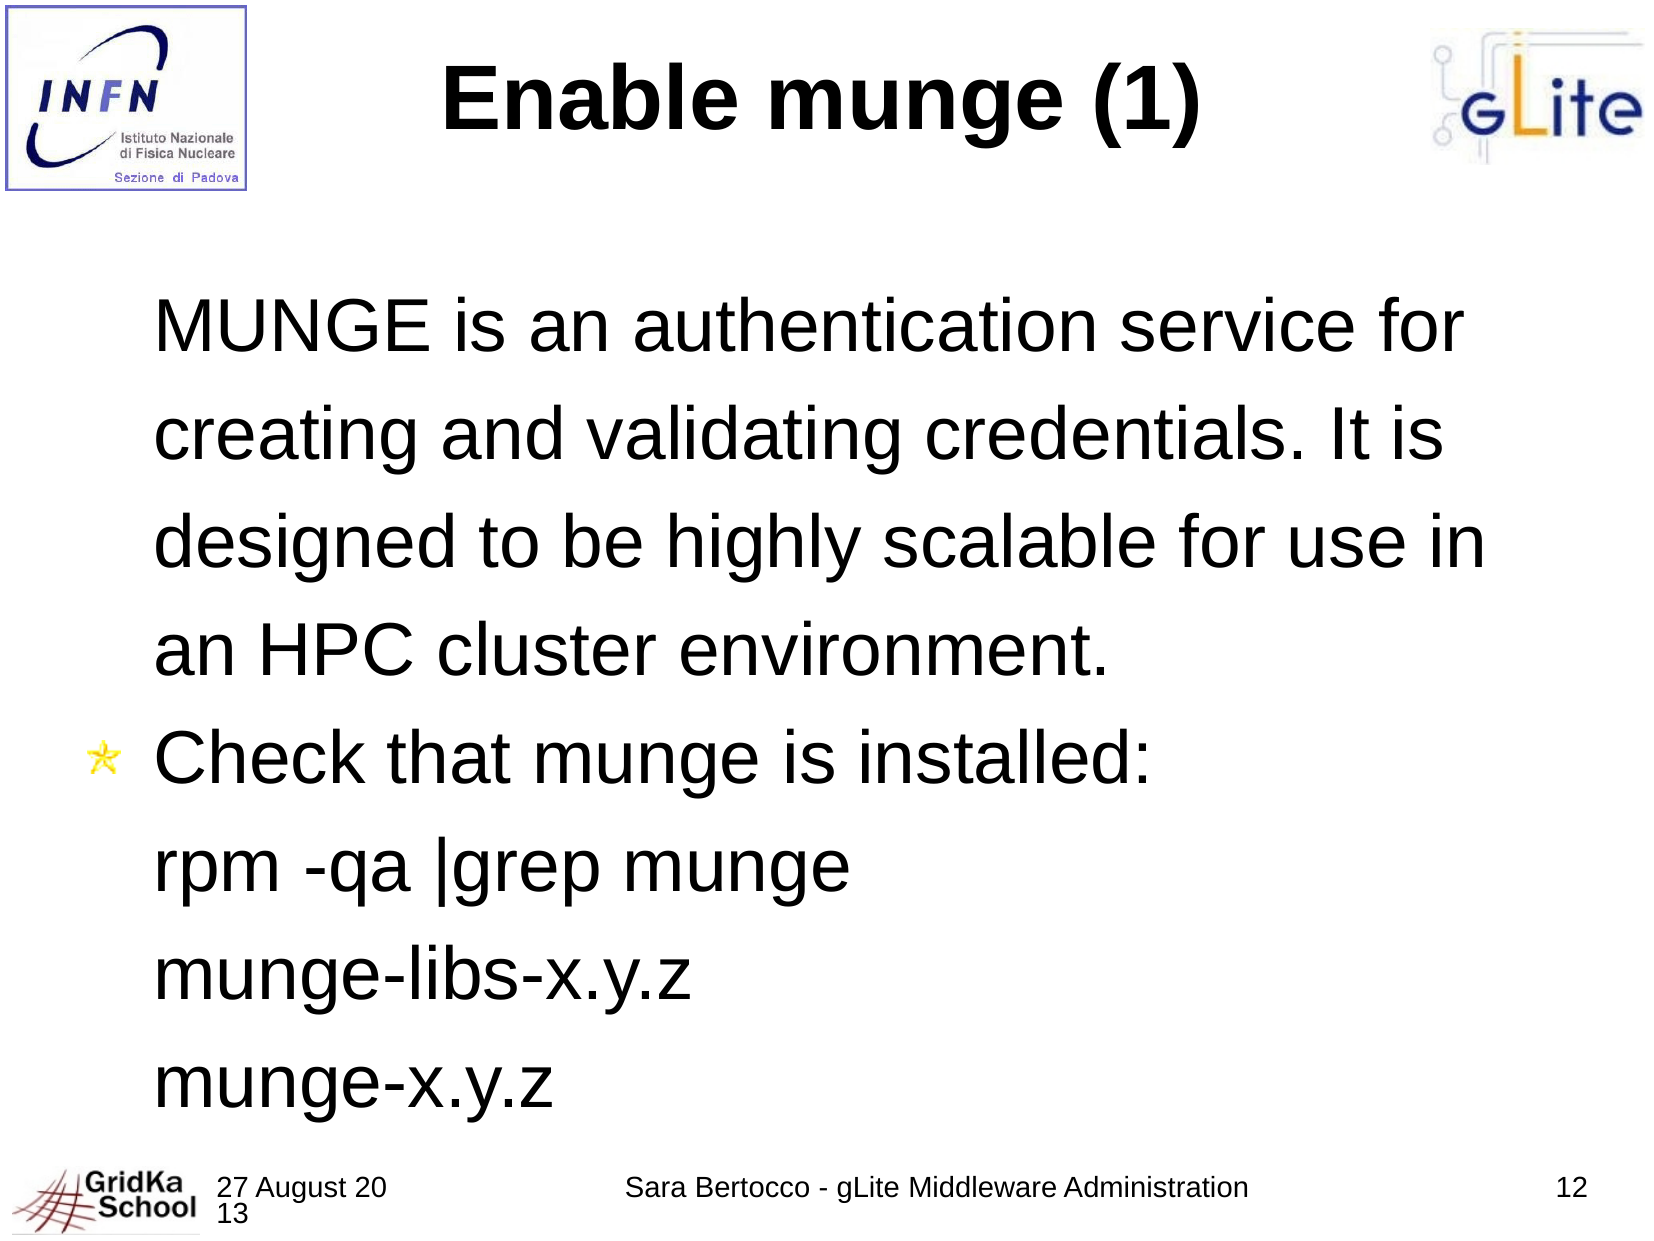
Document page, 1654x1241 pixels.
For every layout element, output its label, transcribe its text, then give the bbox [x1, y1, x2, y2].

text_box MUNGE is an authentication service for creating and validating credentials. It is designed to be highly scalable for use in an HPC cluster environment. Check that munge is installed: rpm -qa |grep munge munge-libs-x.y.z munge-x.y.z [72, 234, 1524, 1089]
picture [1430, 28, 1645, 165]
picture [5, 5, 247, 191]
picture [12, 1166, 200, 1235]
title Enable munge (1) [0, 9, 5, 186]
title Enable munge (1) [247, 9, 1645, 186]
